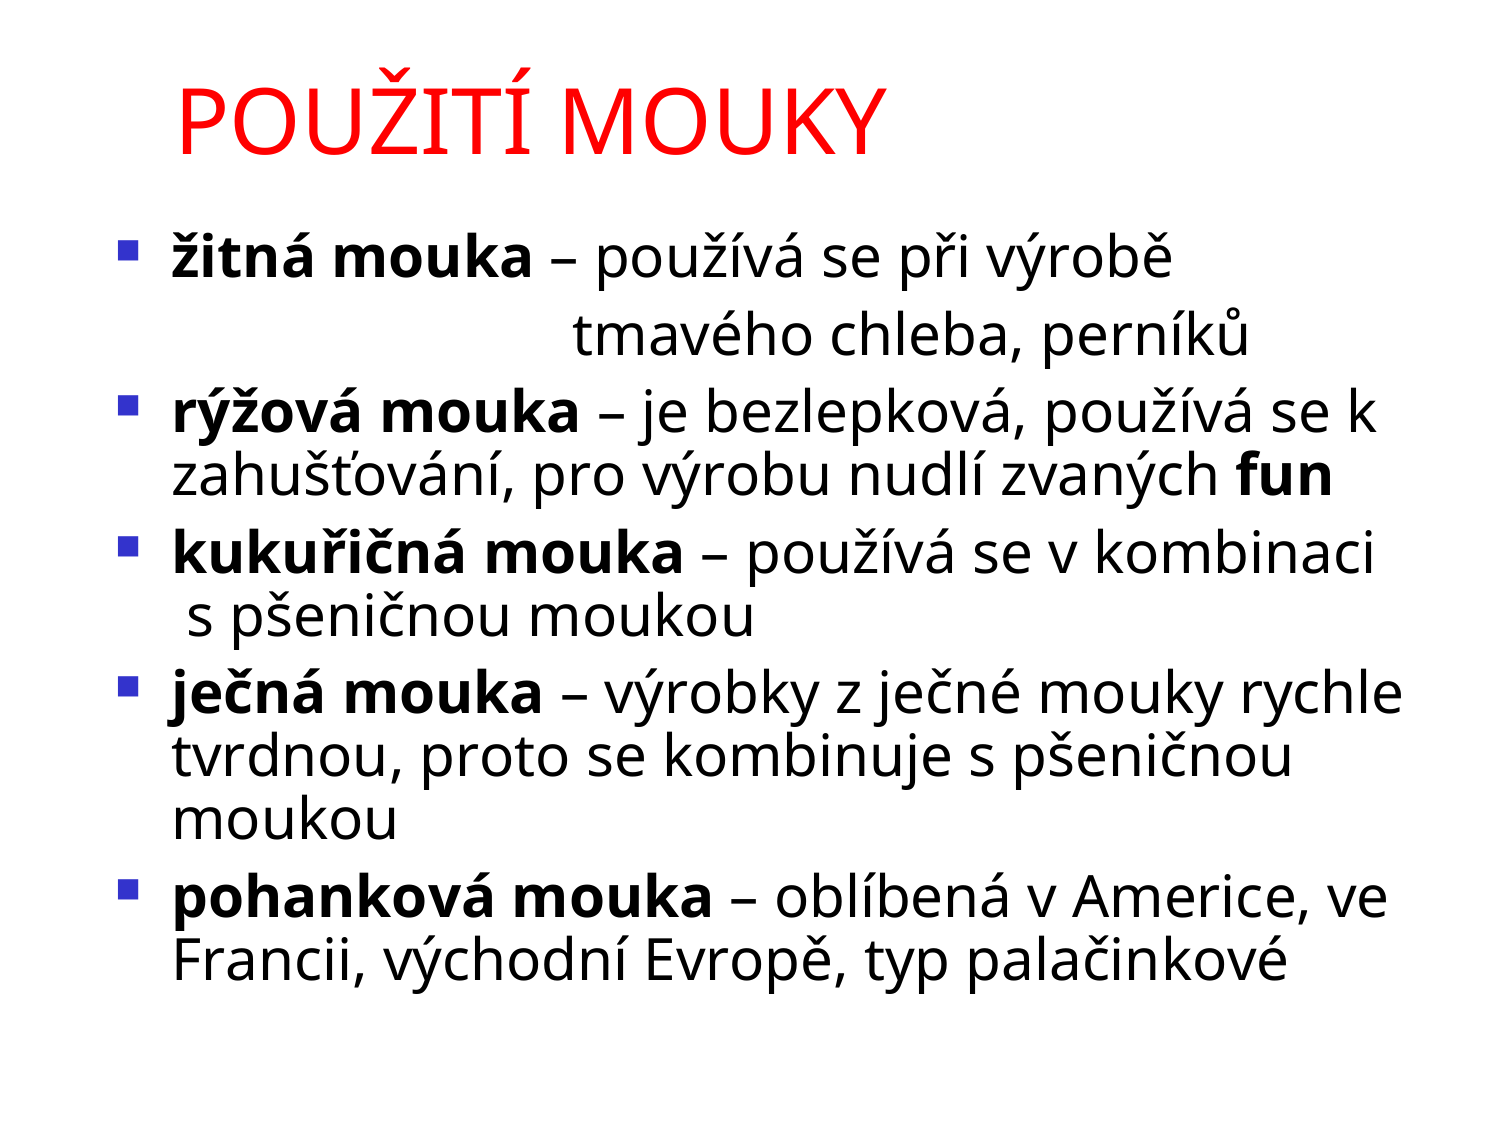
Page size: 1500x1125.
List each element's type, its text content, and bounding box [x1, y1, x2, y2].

title POUŽITÍ MOUKY [159, 30, 1438, 181]
list žitná mouka – používá se při výrobě tmavého chleba, perníků rýžová mouka – je bezlepková, používá se k zahušťování, pro výrobu nudlí zvaných fun kukuřičná mouka – používá se v kombinaci s pšeničnou moukou ječná mouka – výrobky z ječné mouky rychle tvrdnou, proto se kombinuje s pšeničnou moukou pohanková mouka – oblíbená v Americe, ve Francii, východní Evropě, typ palačinkové [100, 220, 1447, 1059]
